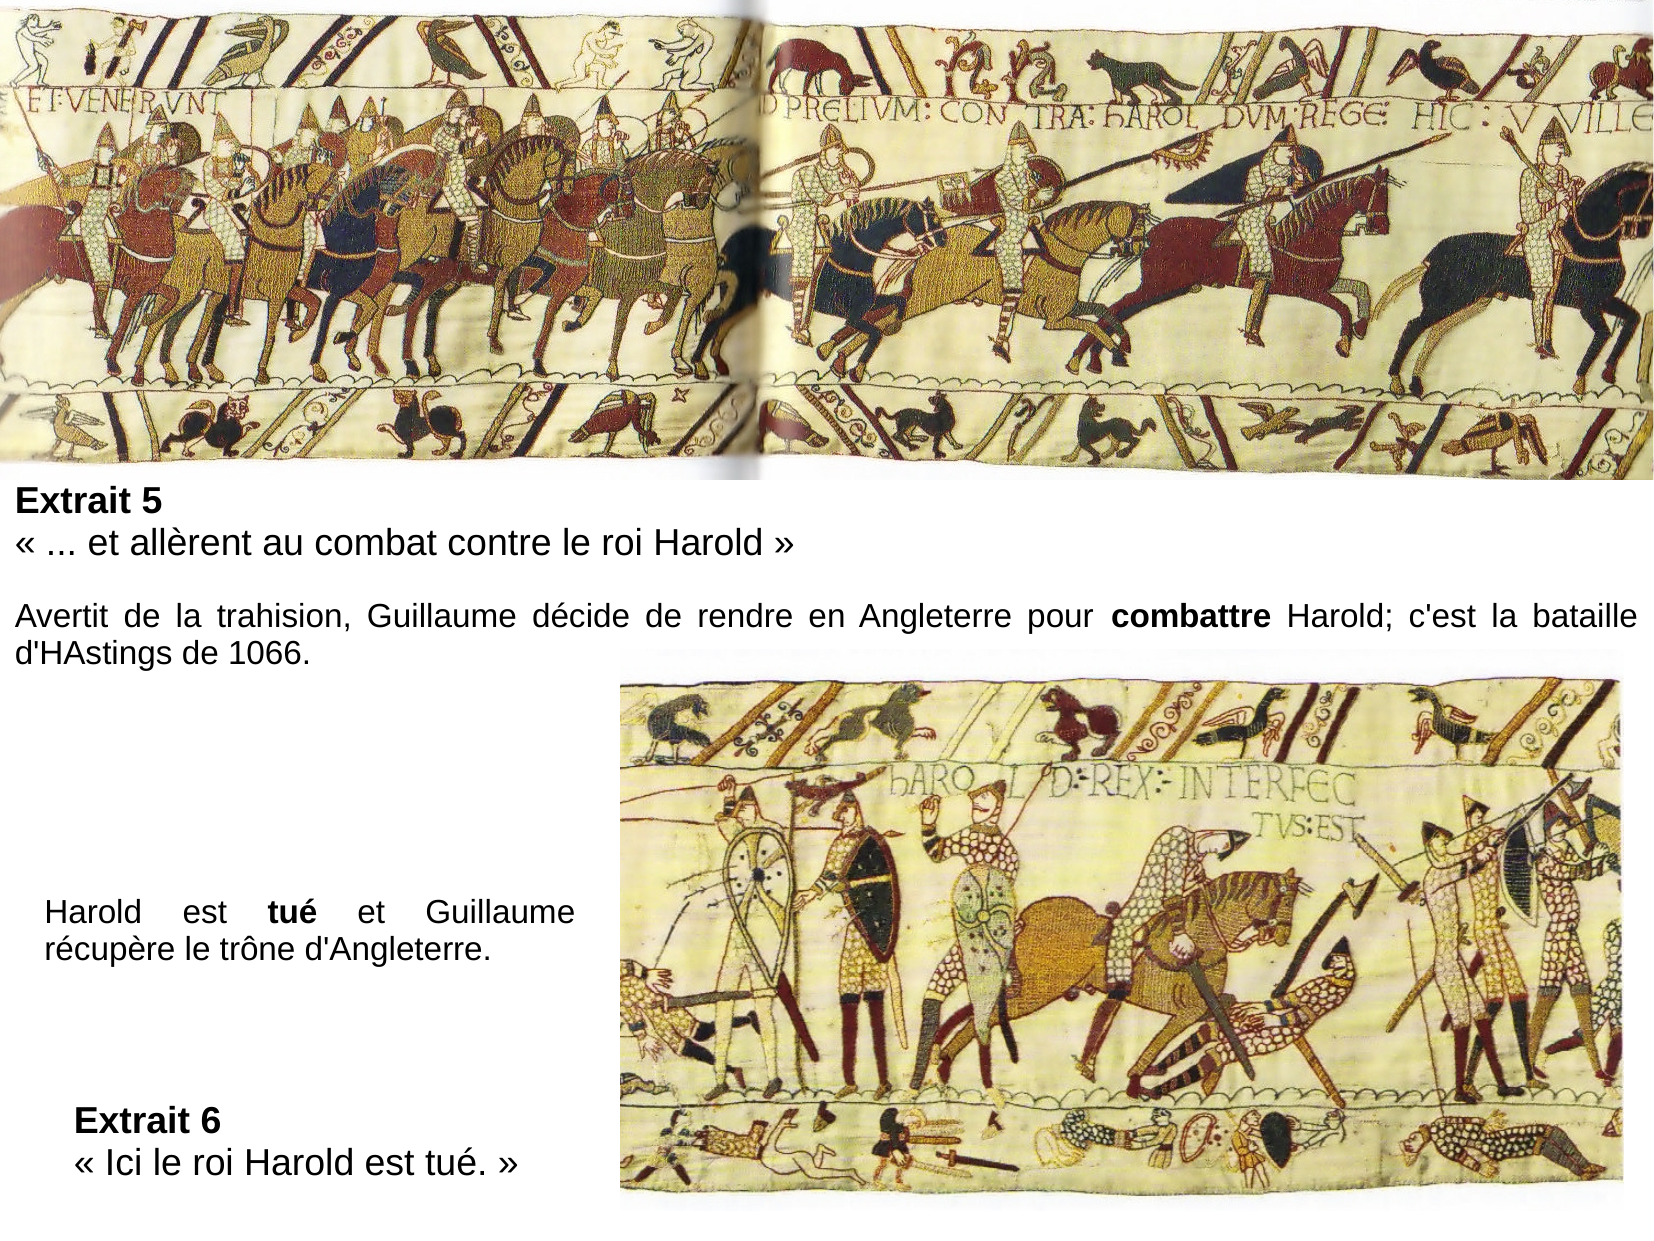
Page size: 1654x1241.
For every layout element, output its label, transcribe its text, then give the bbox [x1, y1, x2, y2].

picture [0, 0, 1654, 480]
text_box Extrait 6 « Ici le roi Harold est tué. » [59, 1092, 562, 1193]
text_box Harold est tué et Guillaume récupère le trône d'Angleterre. [29, 885, 591, 977]
text_box Extrait 5 « ... et allèrent au combat contre le roi Harold » [0, 480, 1063, 573]
picture [620, 649, 1624, 1211]
text_box Avertit de la trahision, Guillaume décide de rendre en Angleterre pour combattre Harold; c'est la bataille d'HAstings de 1066. [0, 589, 1654, 681]
